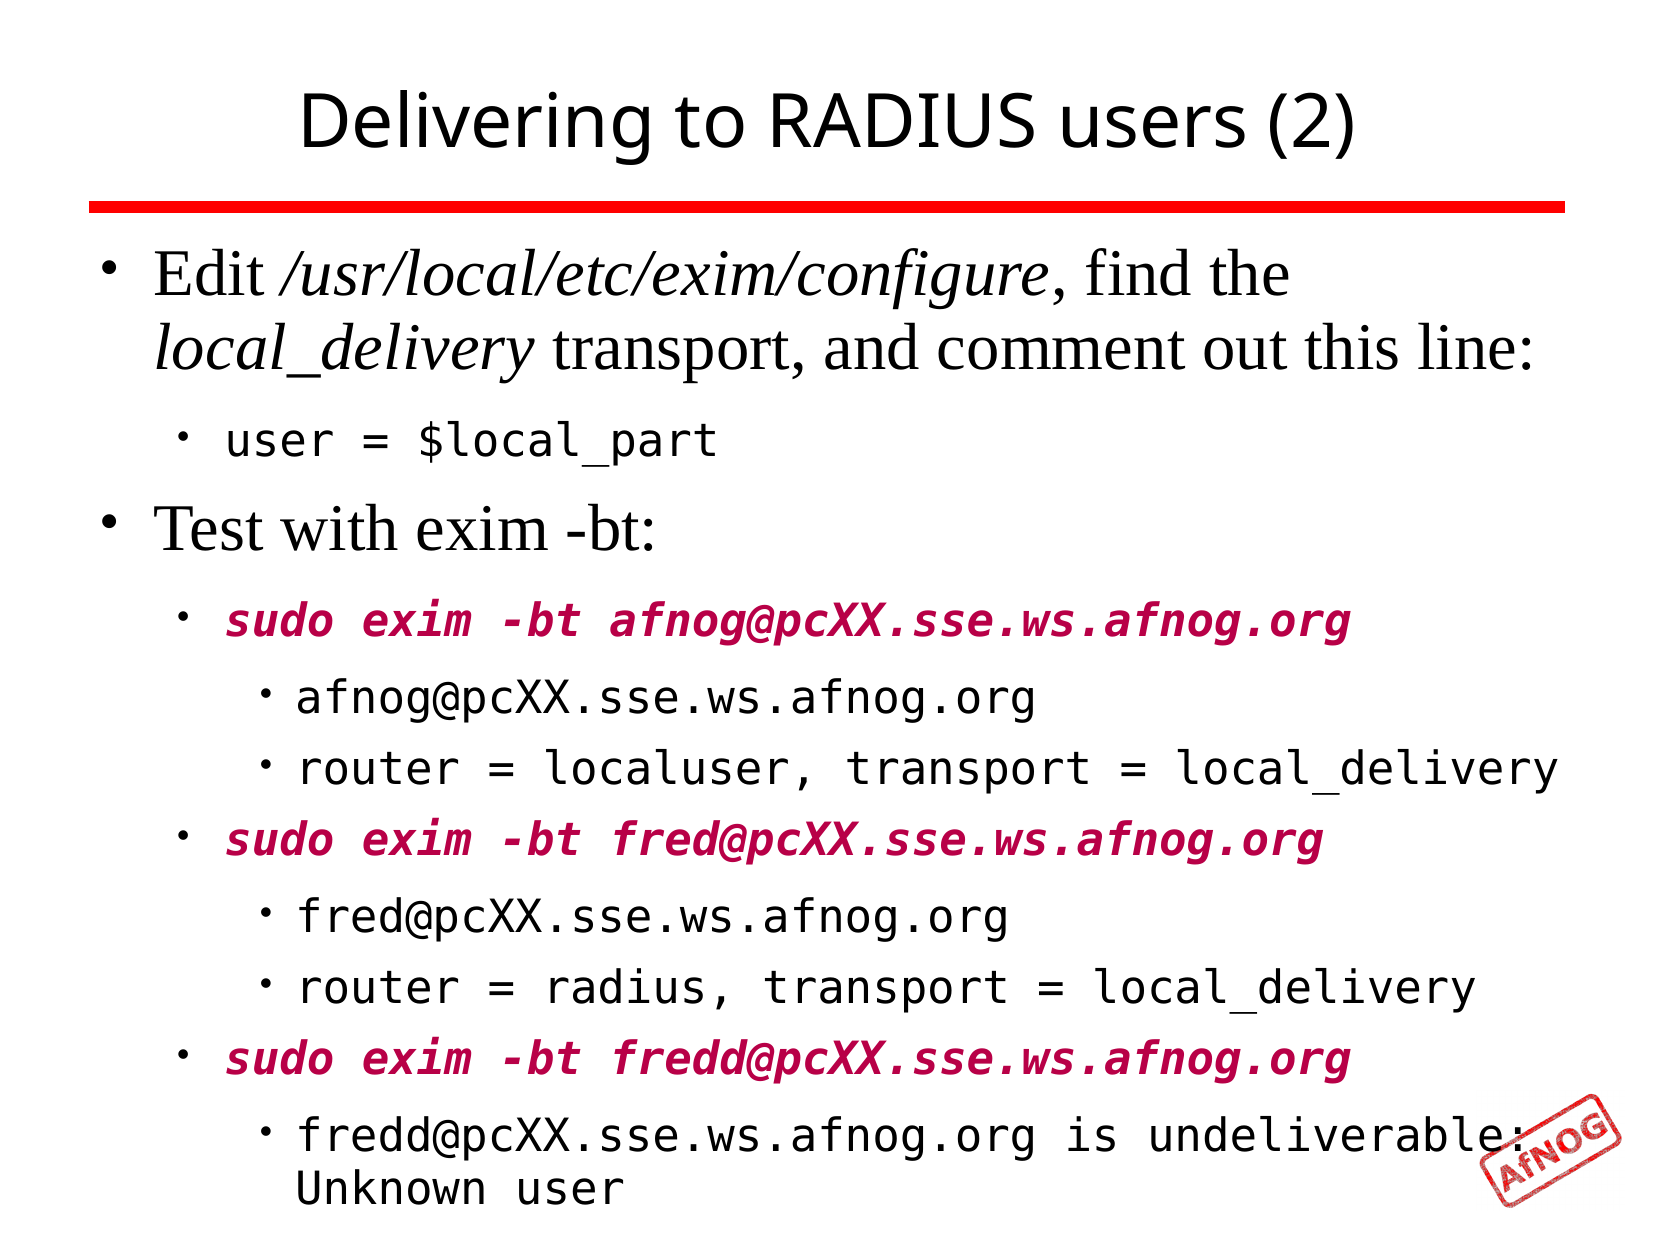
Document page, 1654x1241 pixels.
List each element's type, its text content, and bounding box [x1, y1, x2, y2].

title Delivering to RADIUS users (2) [88, 29, 1565, 207]
list Edit /usr/local/etc/exim/configure, find the local_delivery transport, and comment out this line: user = $local_part Test with exim -bt: sudo exim -bt afnog@pcXX.sse.ws.afnog.org afnog@pcXX.sse.ws.afnog.org router = localuser, transport = local_delivery sudo exim -bt fred@pcXX.sse.ws.afnog.org fred@pcXX.sse.ws.afnog.org router = radius, transport = local_delivery sudo exim -bt fredd@pcXX.sse.ws.afnog.org fredd@pcXX.sse.ws.afnog.org is undeliverable: Unknown user [82, 236, 1571, 1216]
picture [1571, 1090, 1625, 1211]
